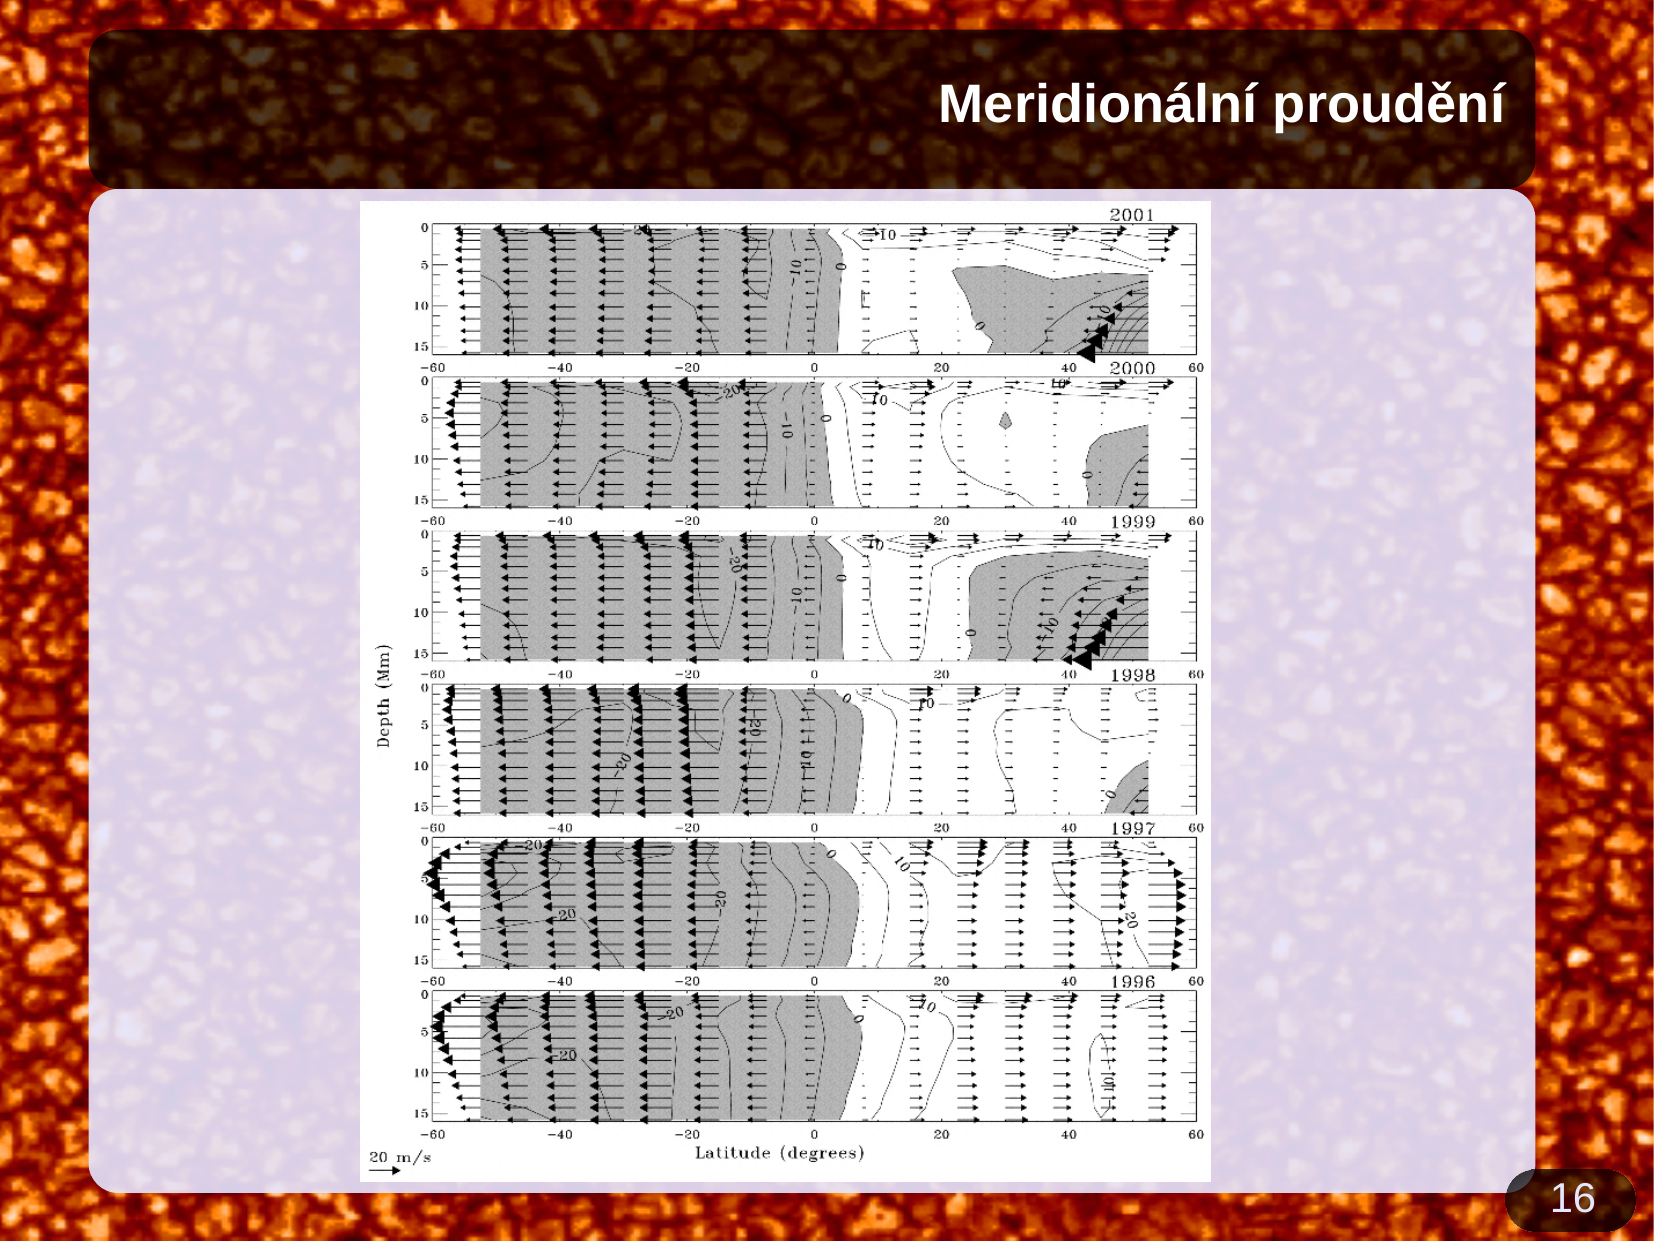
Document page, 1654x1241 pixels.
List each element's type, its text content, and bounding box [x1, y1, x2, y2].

picture [0, 0, 1654, 1241]
title Meridionální proudění [118, 59, 1506, 148]
